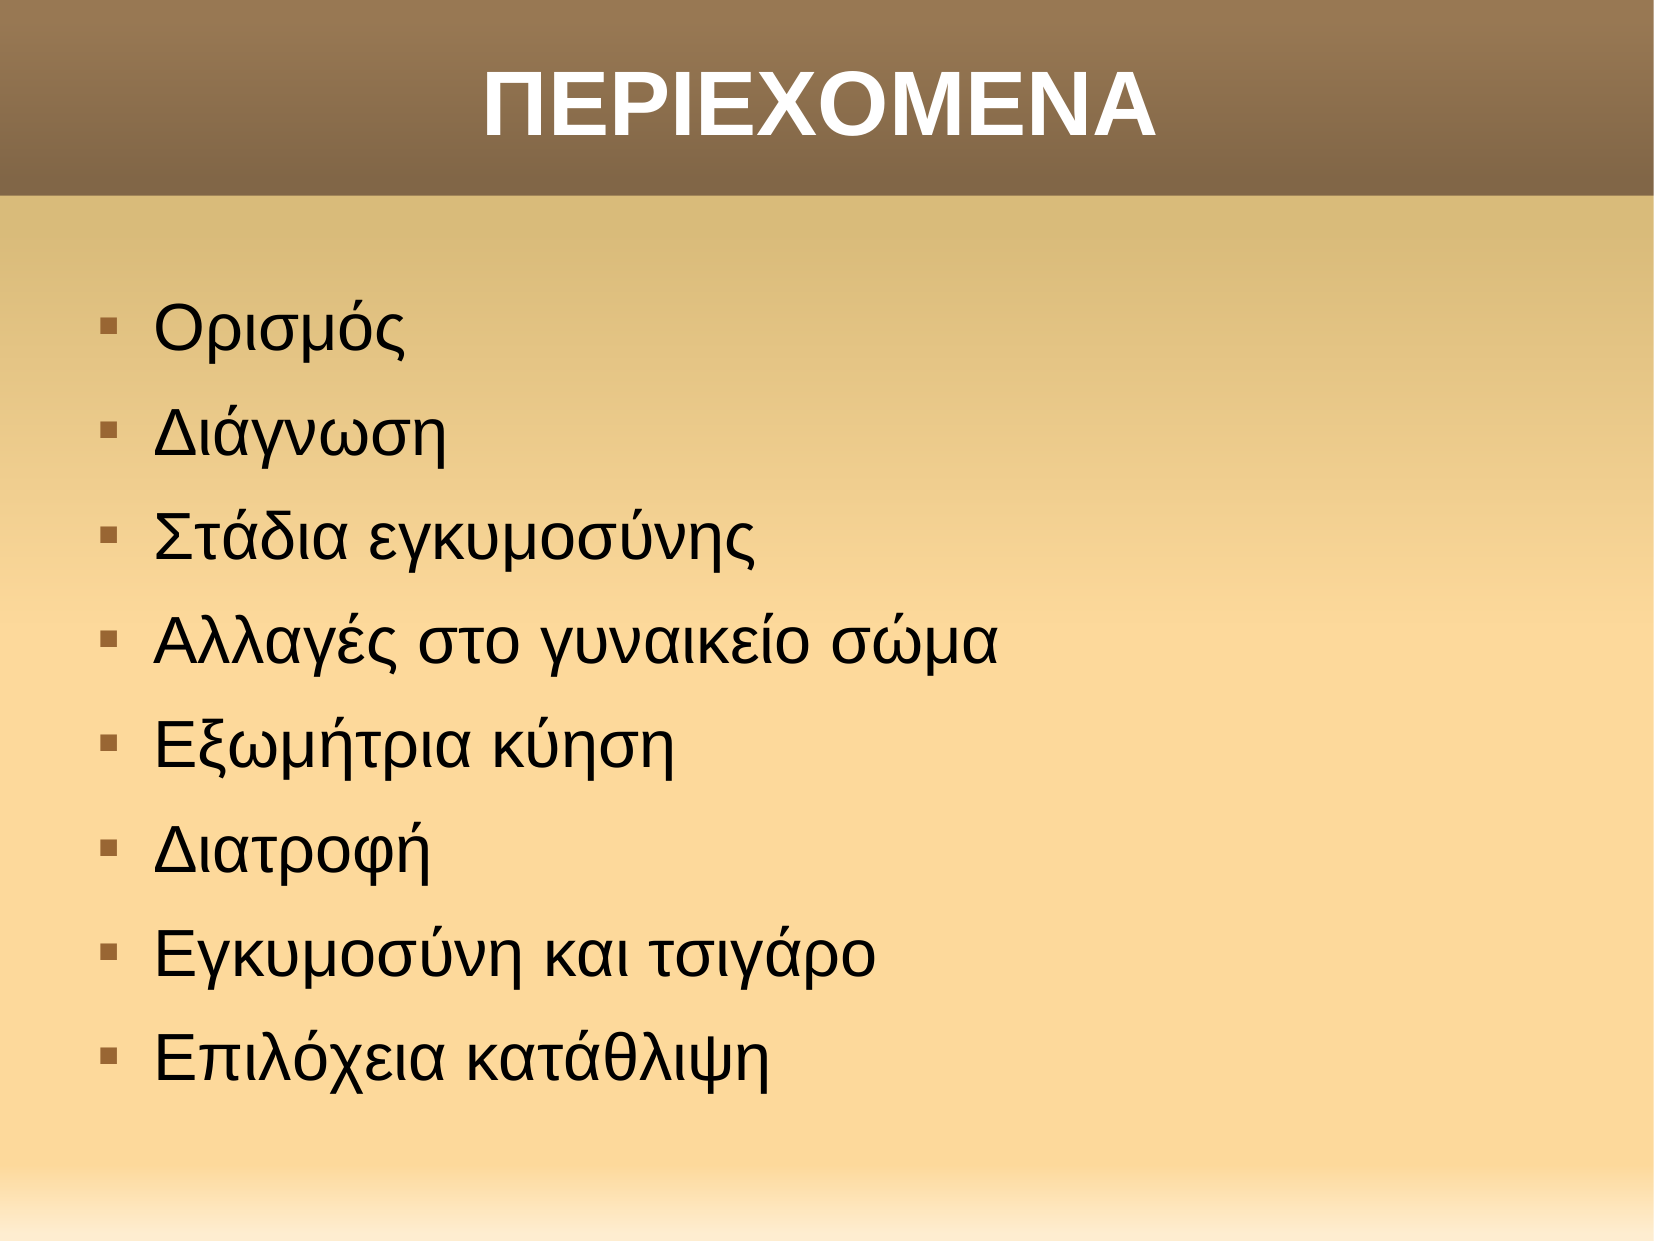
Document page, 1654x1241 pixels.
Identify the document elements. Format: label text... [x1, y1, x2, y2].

list Ορισμός Διάγνωση Στάδια εγκυμοσύνης Αλλαγές στο γυναικείο σώμα Εξωμήτρια κύηση Διατροφή Εγκυμοσύνη και τσιγάρο Επιλόχεια κατάθλιψη [82, 290, 1571, 1109]
title ΠΕΡΙΕΧΟΜΕΝΑ [76, 0, 1565, 208]
picture [0, 0, 1654, 1241]
